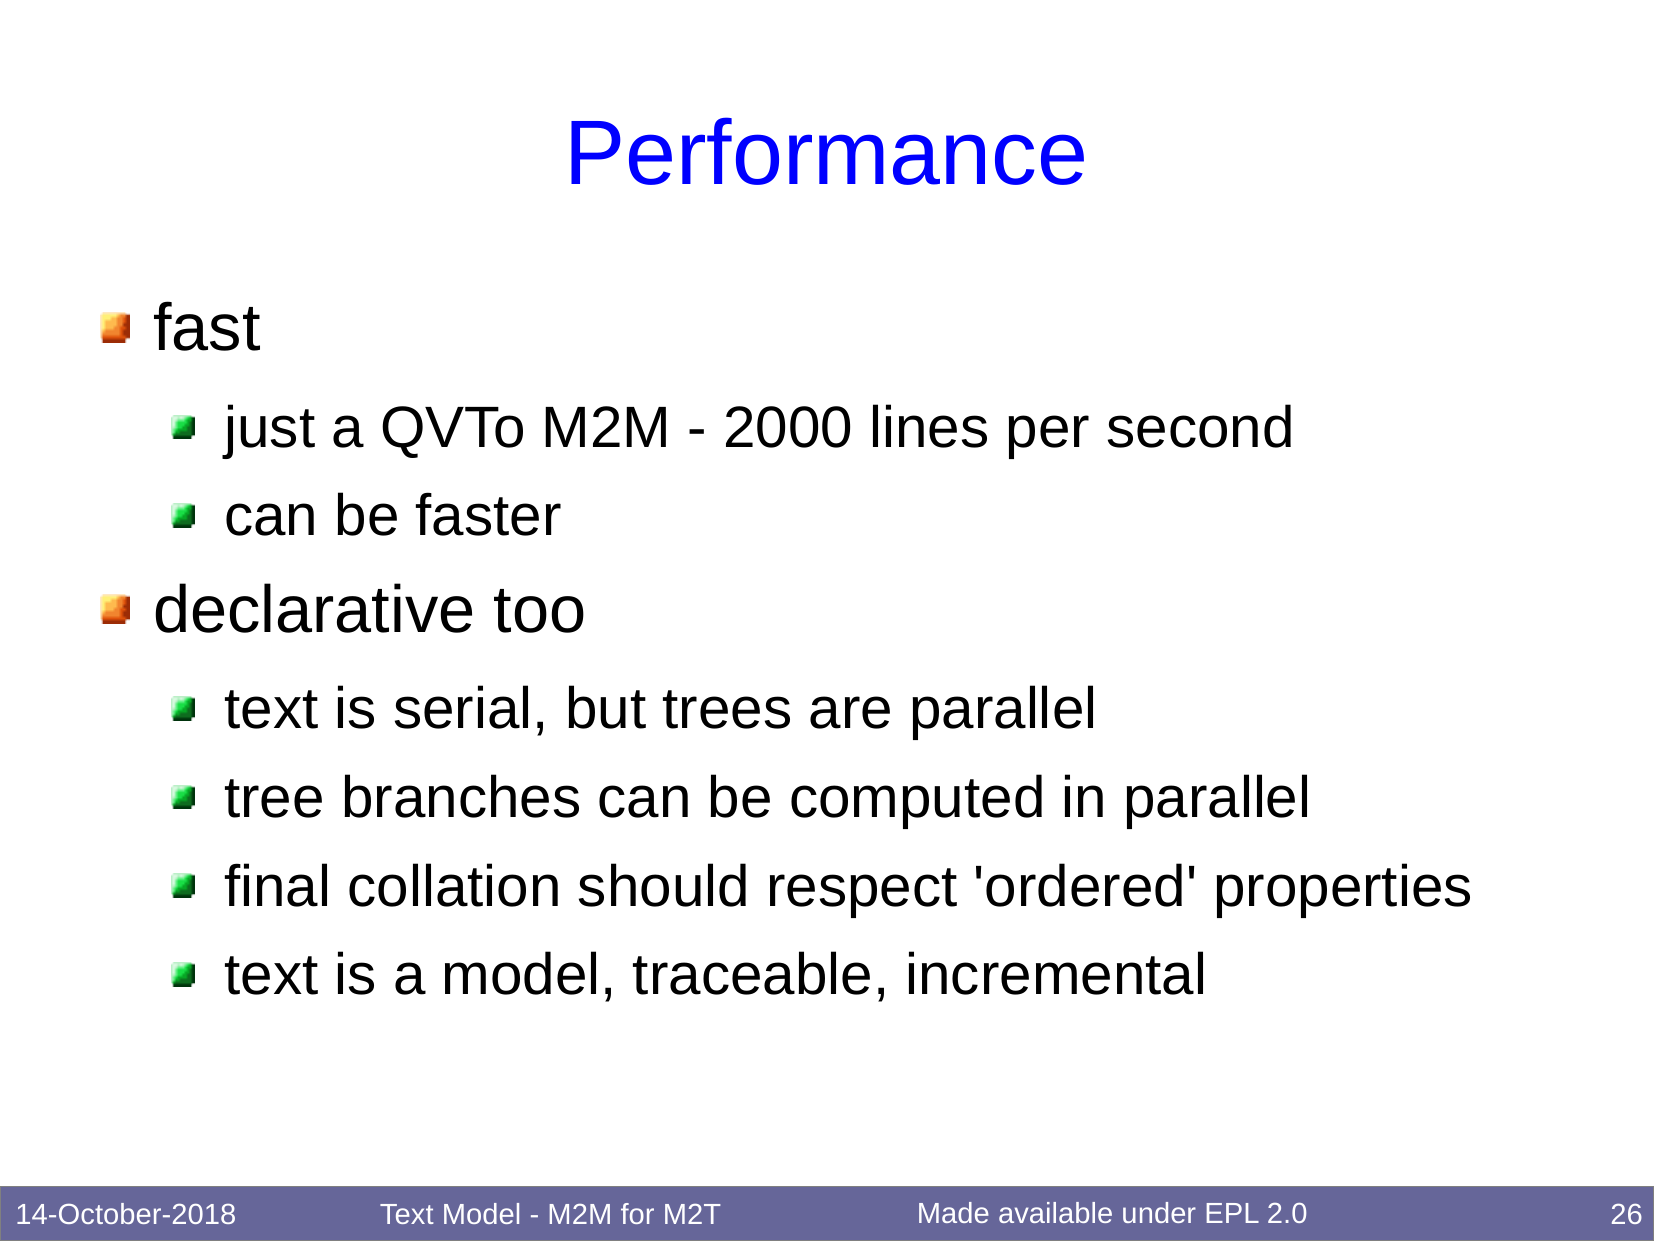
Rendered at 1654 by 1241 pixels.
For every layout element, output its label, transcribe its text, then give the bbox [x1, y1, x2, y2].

title Performance [82, 49, 1571, 257]
list fast just a QVTo M2M - 2000 lines per second can be faster declarative too text is serial, but trees are parallel tree branches can be computed in parallel final collation should respect 'ordered' properties text is a model, traceable, incremental [82, 290, 1571, 1109]
